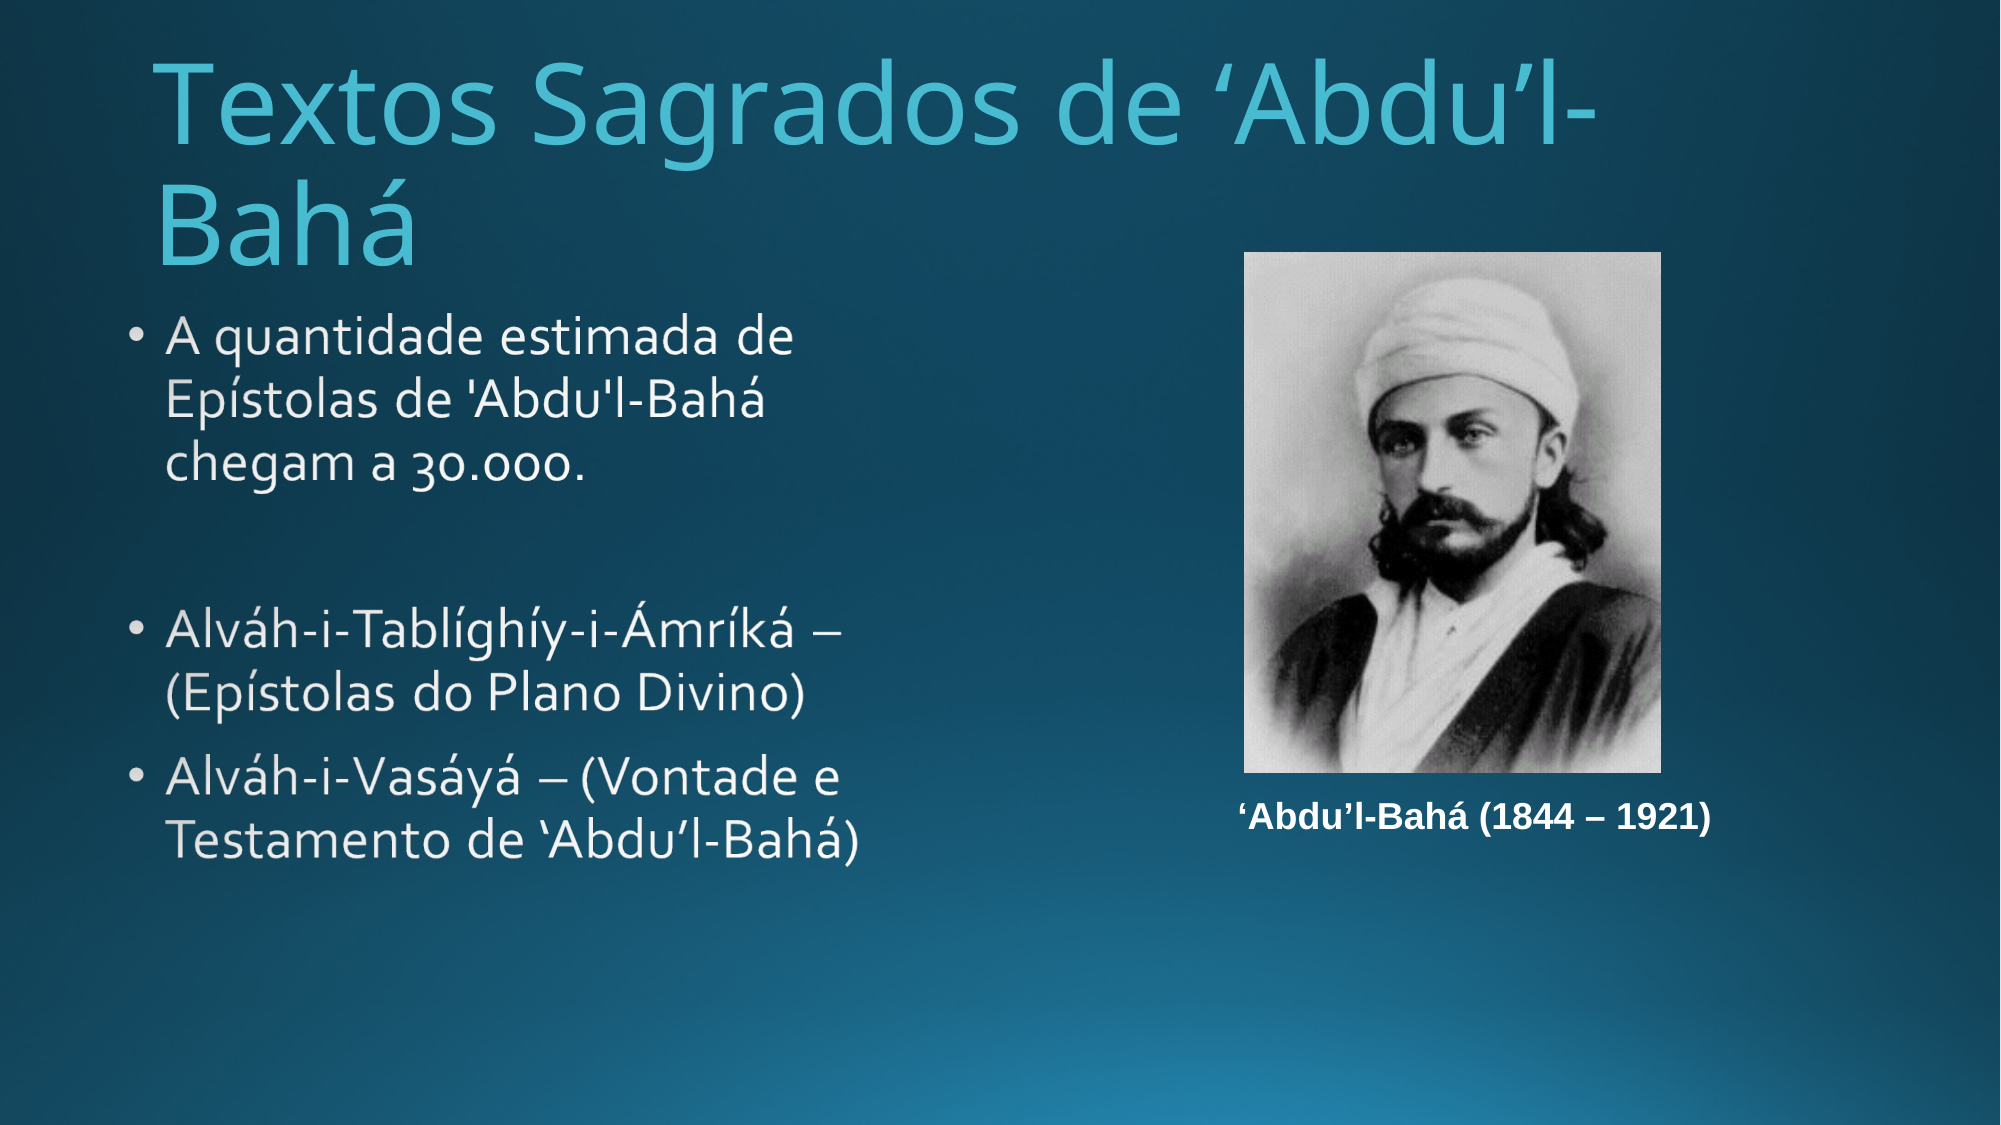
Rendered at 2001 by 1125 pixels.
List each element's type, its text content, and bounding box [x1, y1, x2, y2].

picture [0, 0, 2001, 1125]
text_box [111, 298, 928, 1014]
text_box ‘Abdu’l-Bahá (1844 – 1921) [1185, 784, 1765, 845]
title Textos Sagrados de ‘Abdu’l-Bahá [137, 59, 1863, 278]
